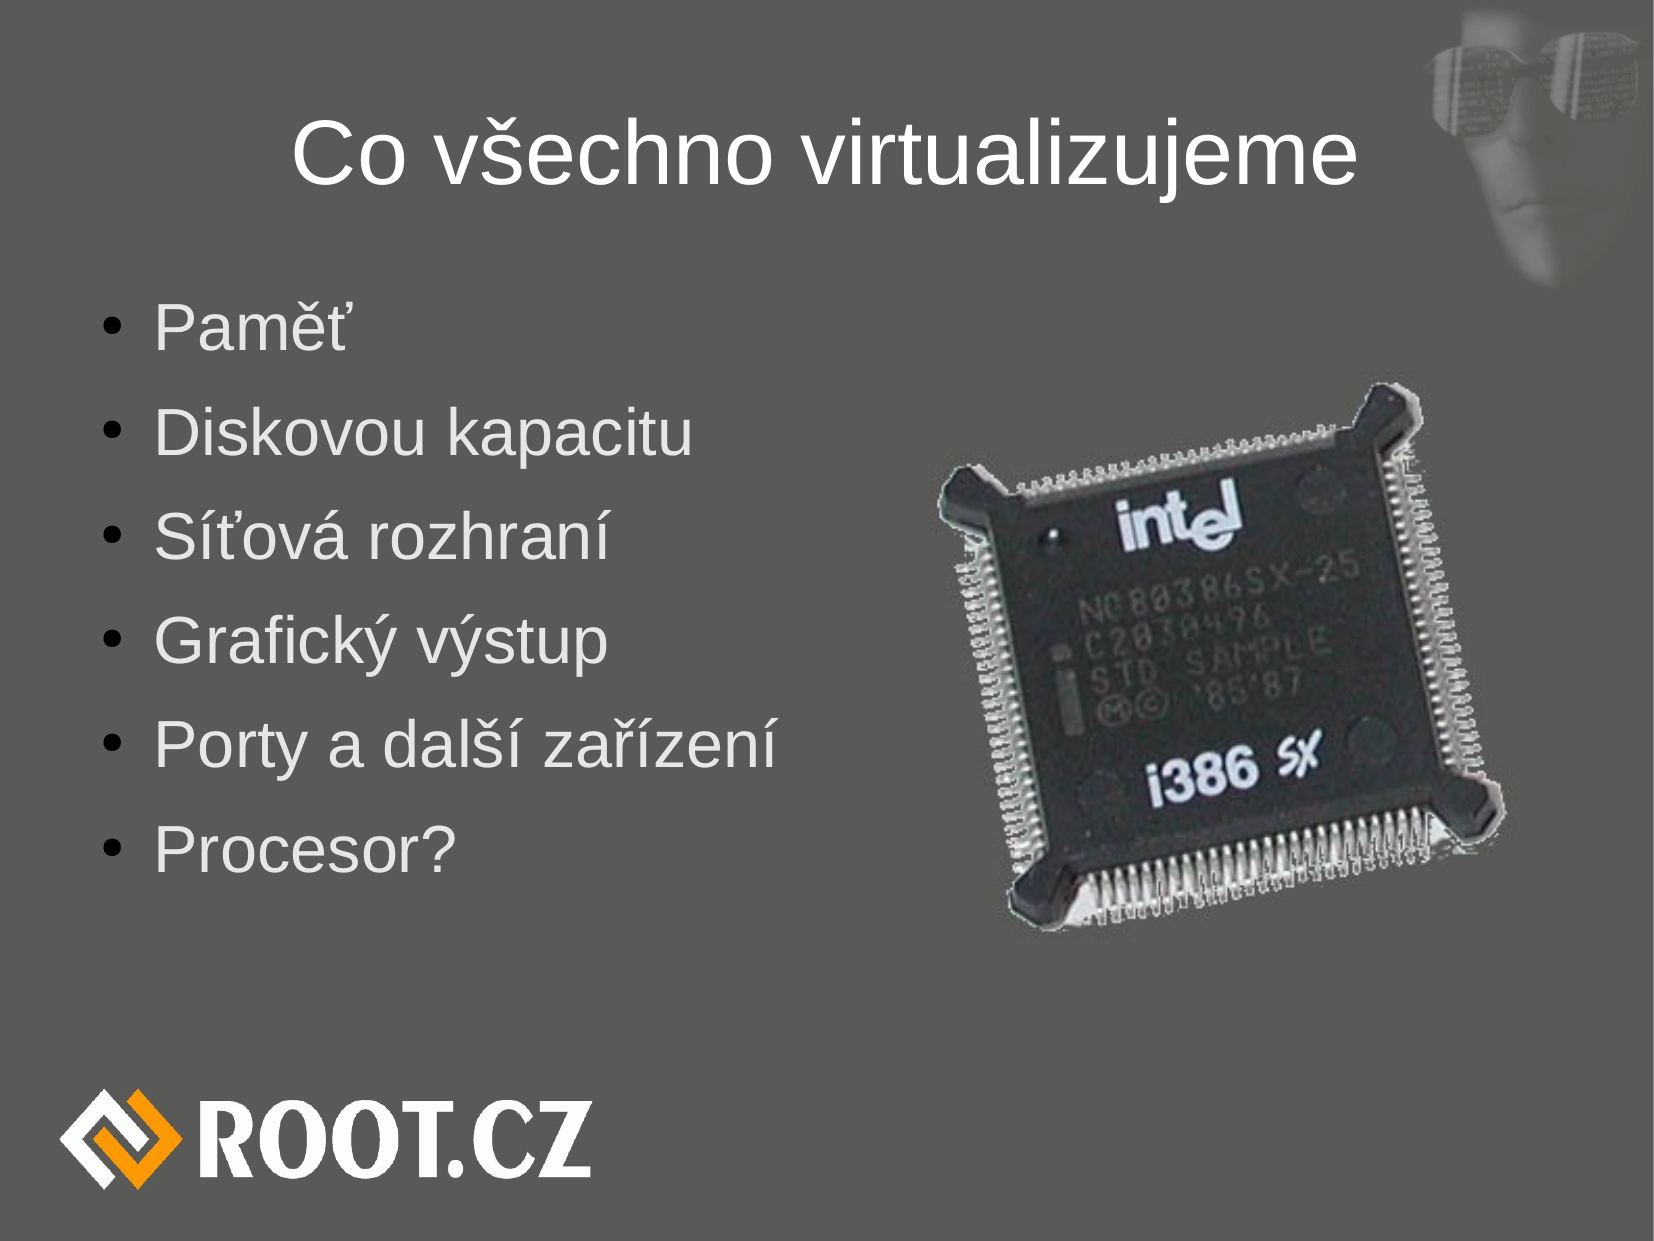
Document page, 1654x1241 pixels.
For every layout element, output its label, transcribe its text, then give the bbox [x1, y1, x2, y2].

list Paměť Diskovou kapacitu Síťová rozhraní Grafický výstup Porty a další zařízení Procesor? [82, 290, 1571, 1094]
title Co všechno virtualizujeme [82, 49, 1571, 257]
picture [0, 0, 1654, 1241]
